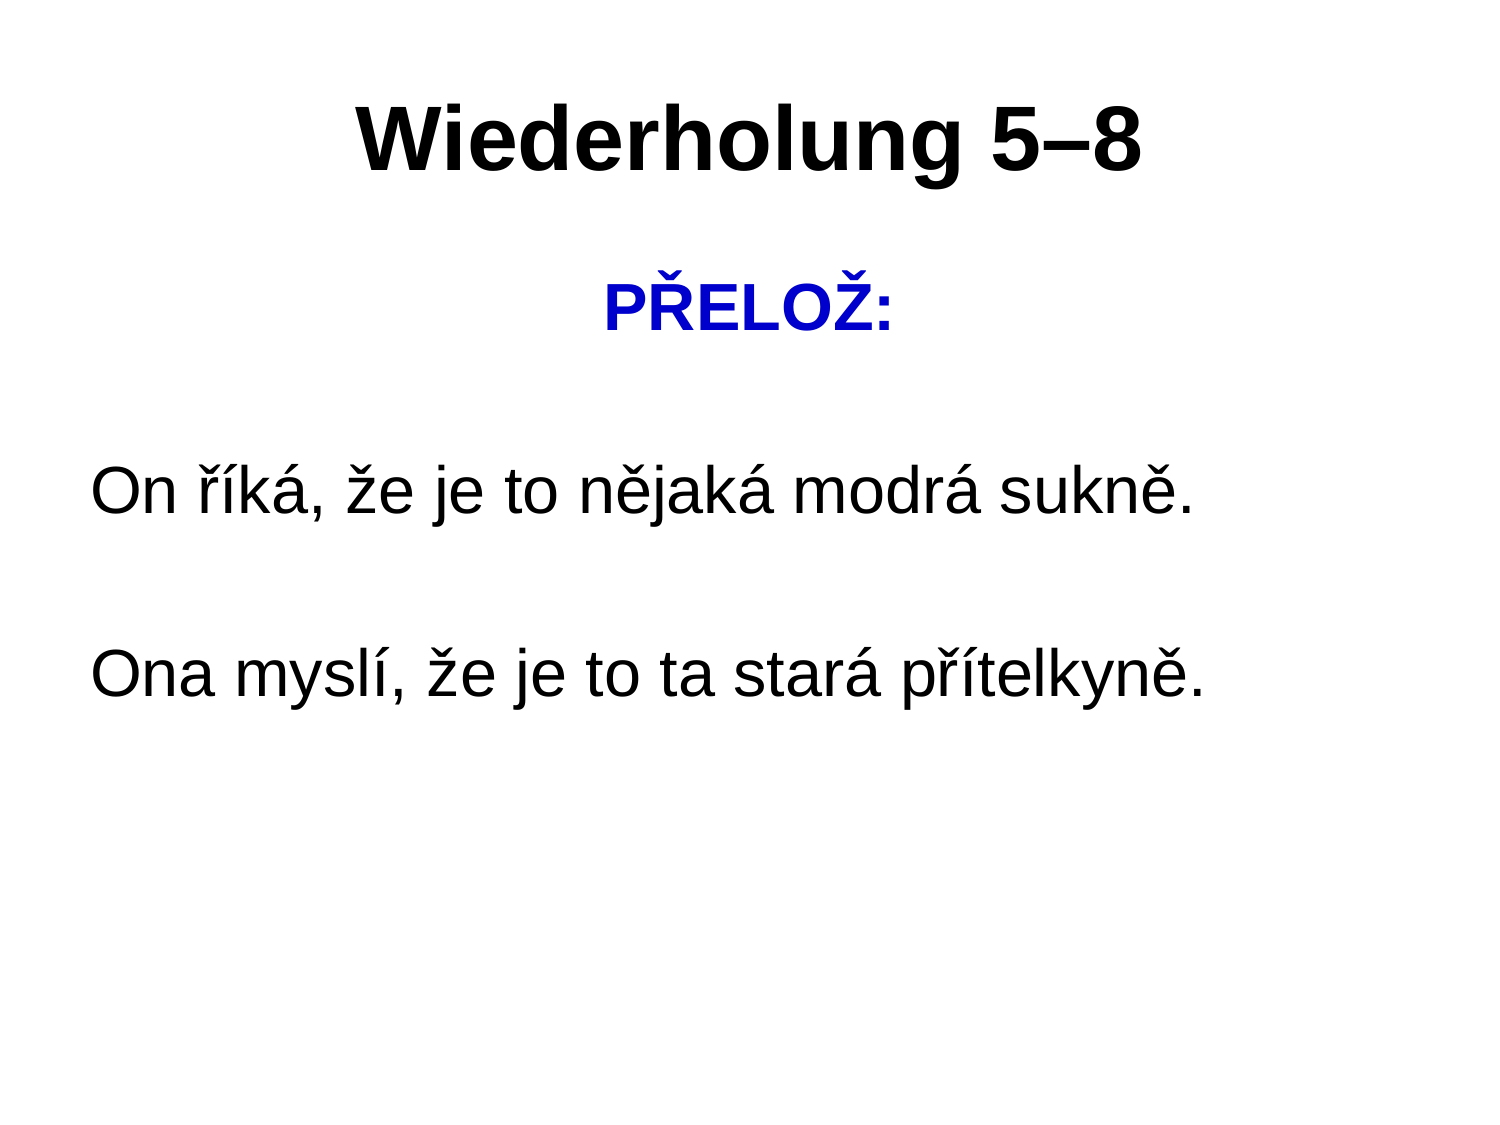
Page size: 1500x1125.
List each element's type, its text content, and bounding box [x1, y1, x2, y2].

list PŘELOŽ: On říká, že je to nějaká modrá sukně. Ona myslí, že je to ta stará přítelkyně. [75, 262, 1426, 1006]
title Wiederholung 5–8 [75, 45, 1426, 233]
